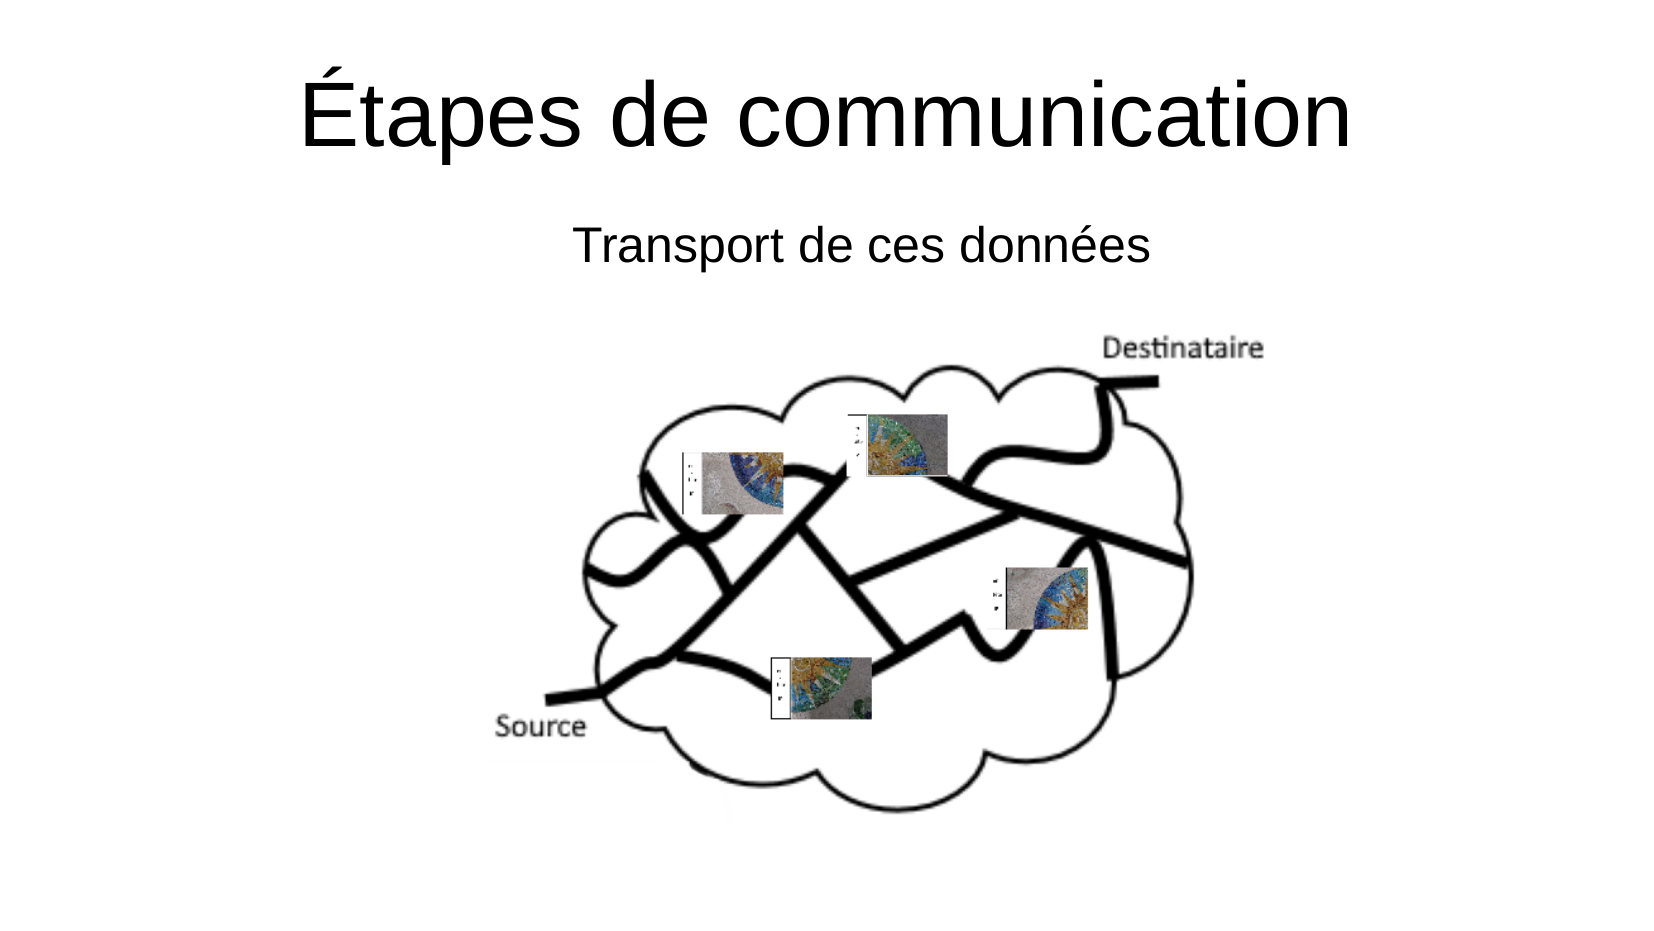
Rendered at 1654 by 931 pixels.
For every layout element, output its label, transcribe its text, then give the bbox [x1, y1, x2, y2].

list Transport de ces données [82, 217, 1571, 757]
picture [484, 329, 1307, 826]
title Étapes de communication [82, 37, 1571, 193]
